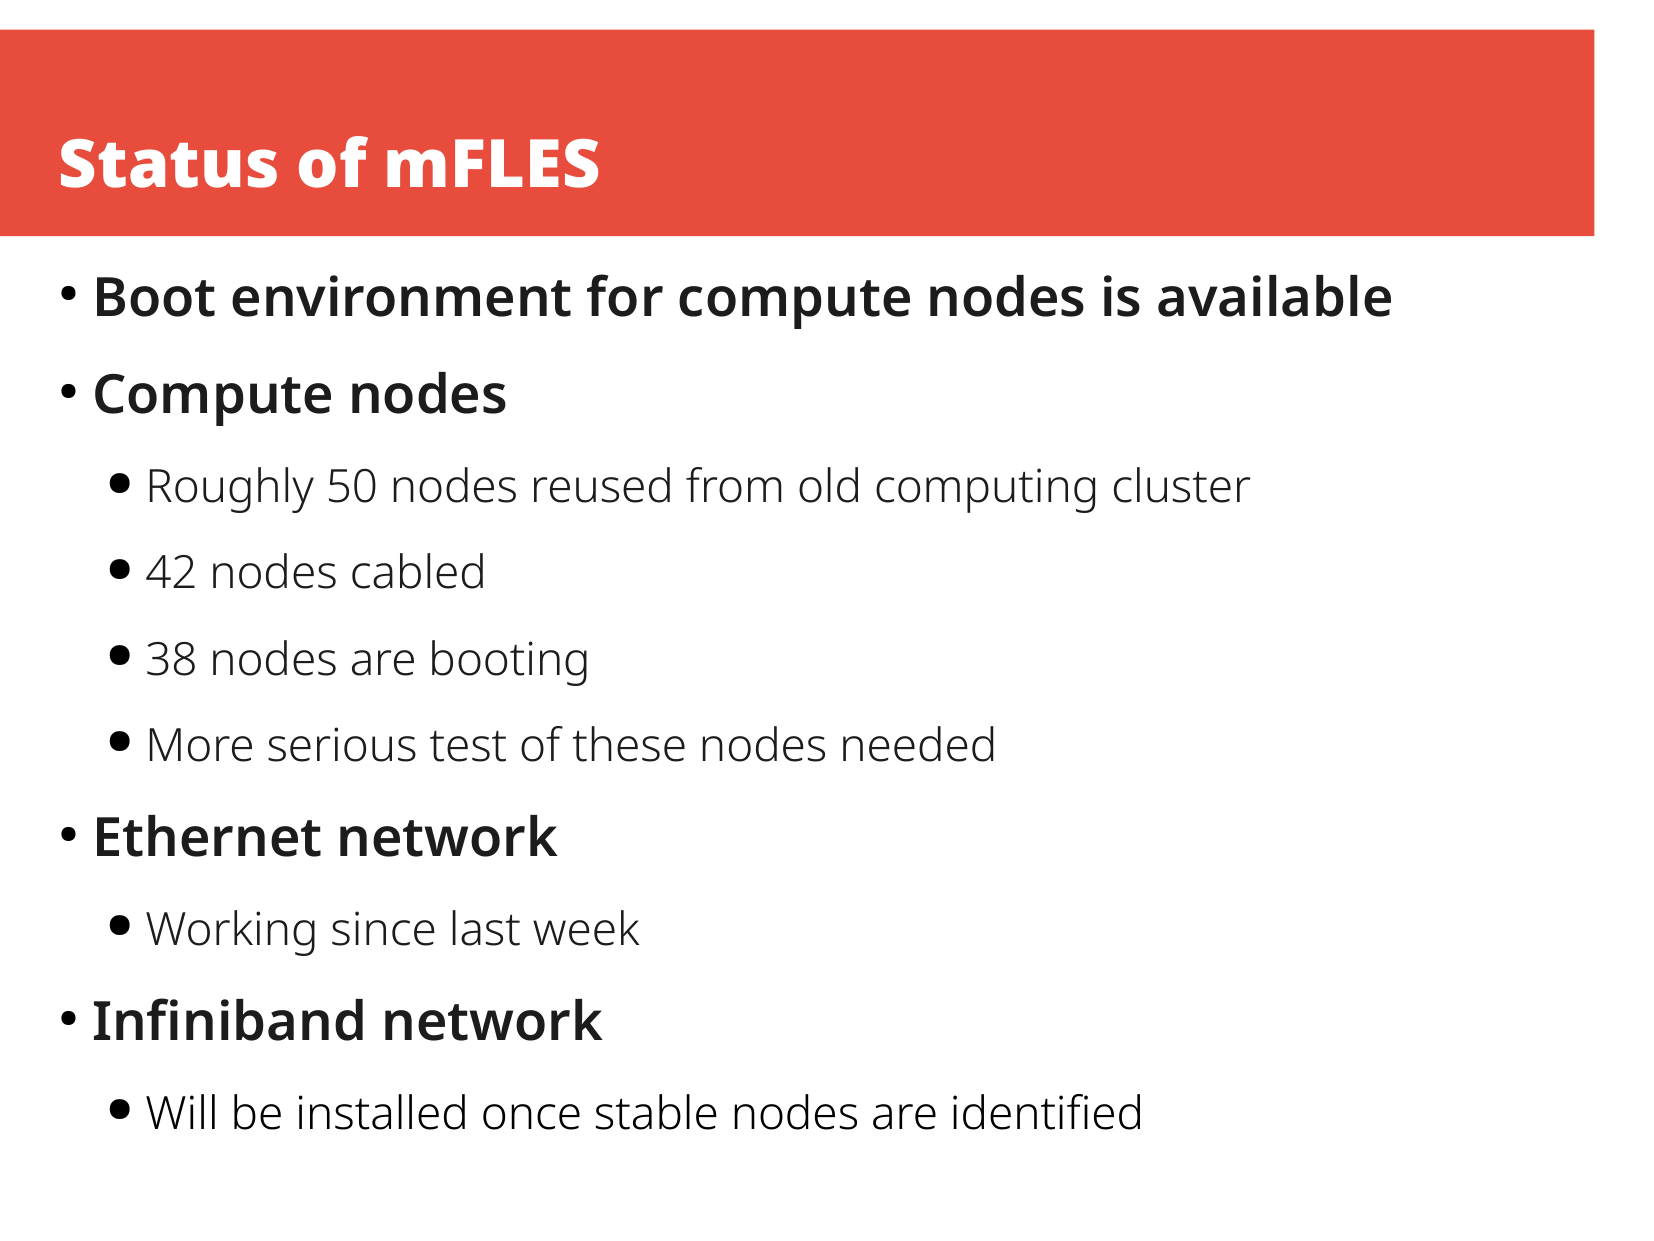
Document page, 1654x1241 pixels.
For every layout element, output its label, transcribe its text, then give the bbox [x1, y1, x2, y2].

title Status of mFLES [59, 59, 1595, 207]
list Boot environment for compute nodes is available Compute nodes Roughly 50 nodes reused from old computing cluster 42 nodes cabled 38 nodes are booting More serious test of these nodes needed Ethernet network Working since last week Infiniband network Will be installed once stable nodes are identified [59, 258, 1601, 1208]
